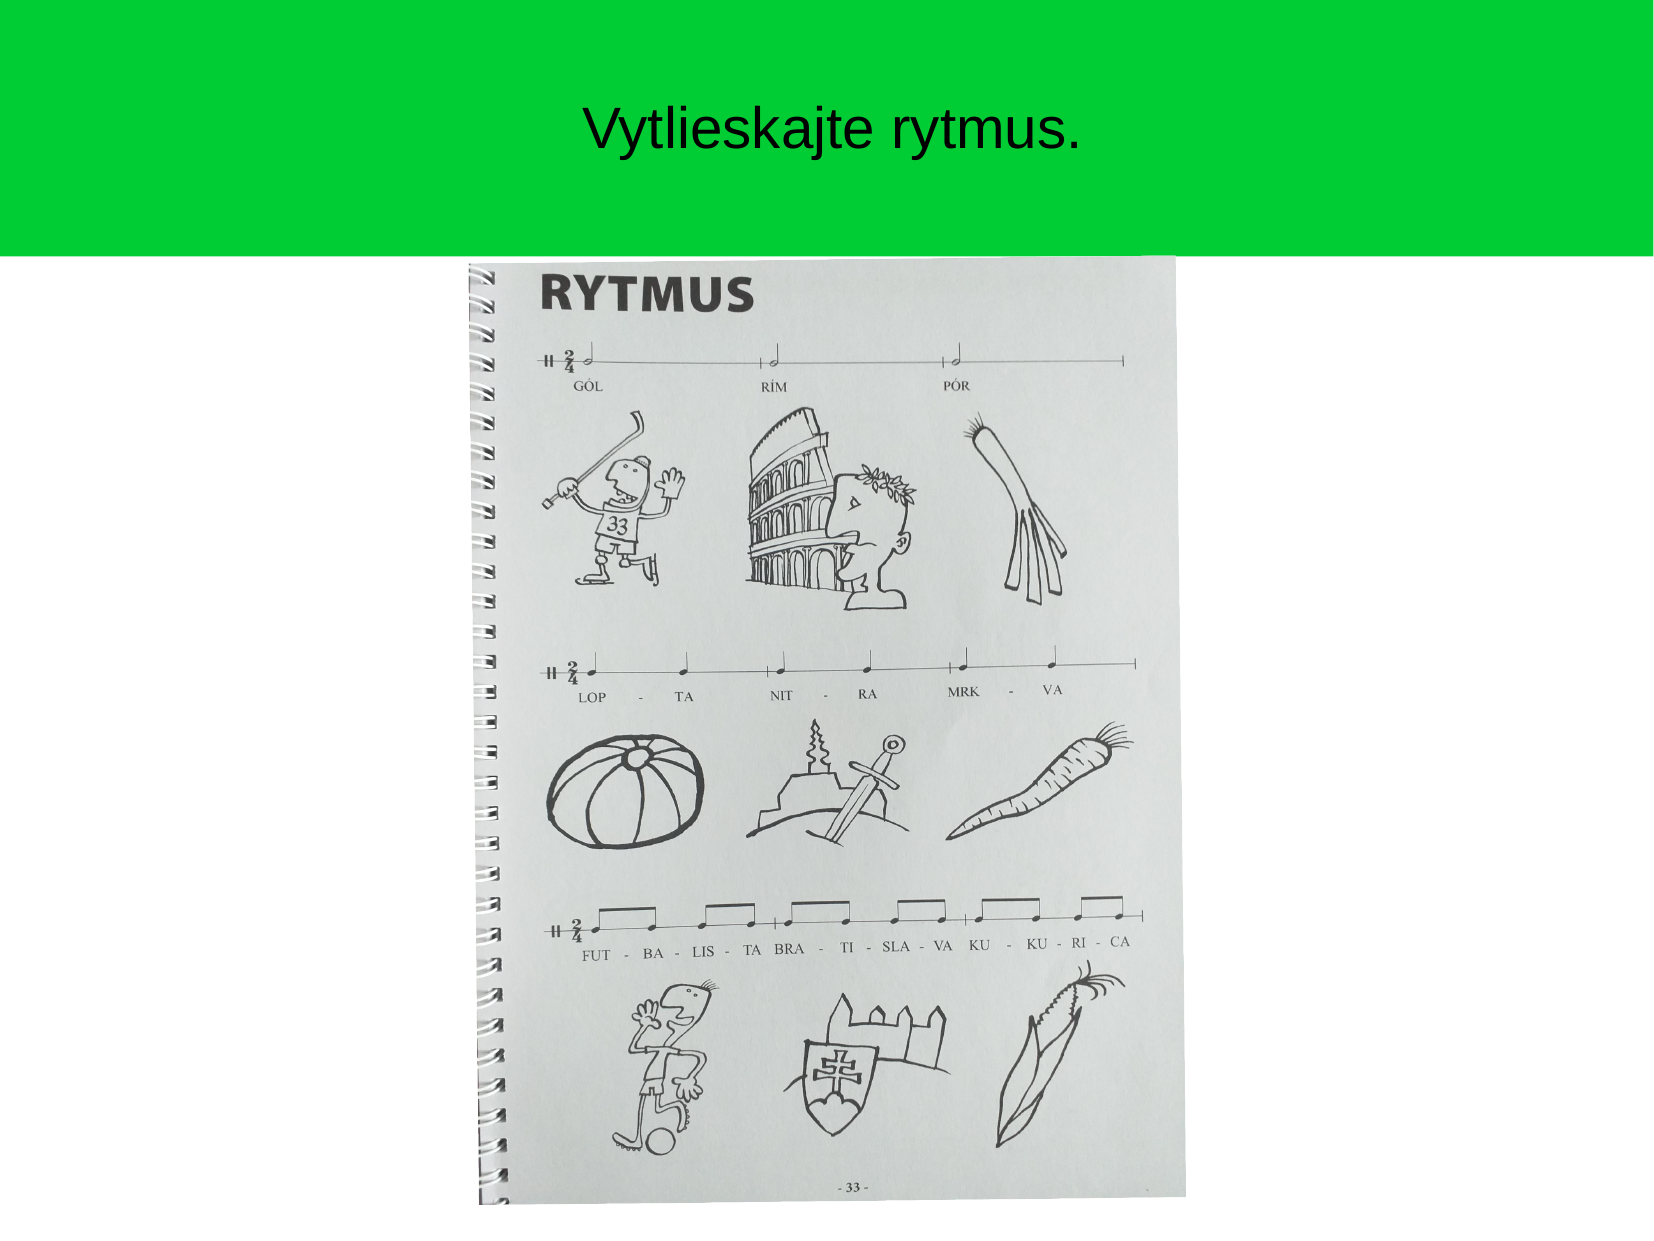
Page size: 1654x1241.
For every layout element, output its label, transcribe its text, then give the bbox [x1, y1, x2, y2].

picture [468, 255, 1186, 1205]
title Vytlieskajte rytmus. [0, 0, 1654, 257]
